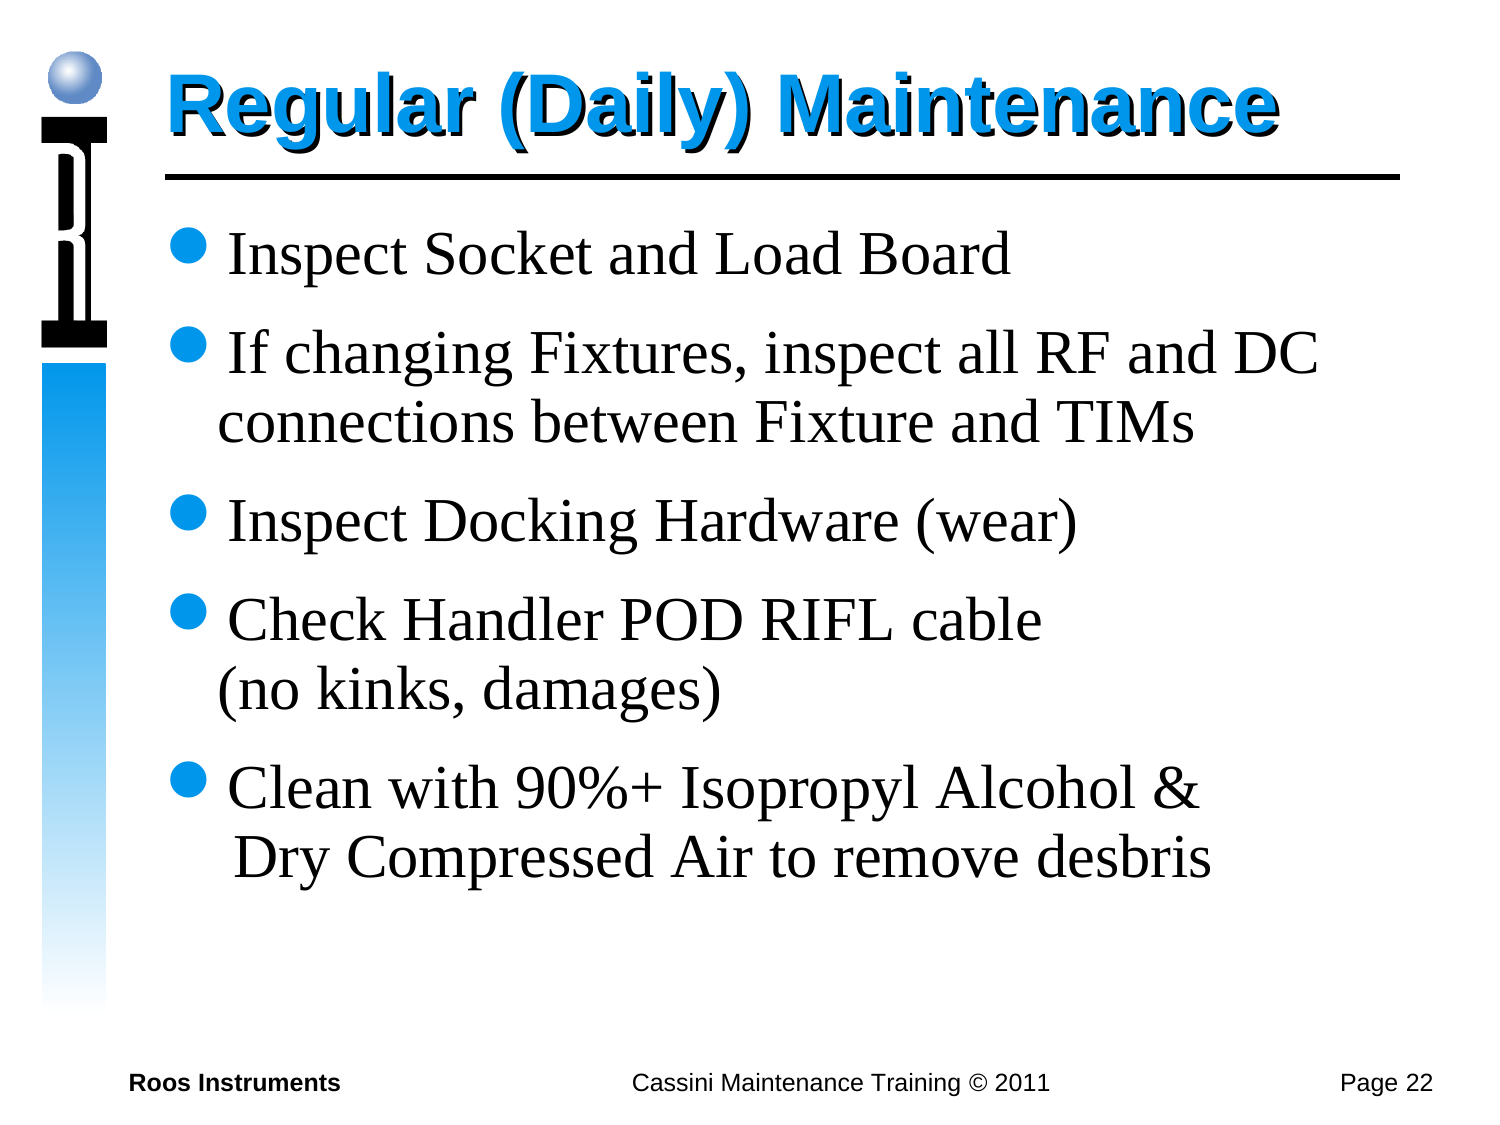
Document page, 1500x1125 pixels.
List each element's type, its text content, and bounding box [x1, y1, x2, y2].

title Regular (Daily) Maintenance [165, 45, 1411, 150]
list Inspect Socket and Load Board If changing Fixtures, inspect all RF and DC connections between Fixture and TIMs Inspect Docking Hardware (wear) Check Handler POD RIFL cable (no kinks, damages) Clean with 90%+ Isopropyl Alcohol & Dry Compressed Air to remove desbris [165, 218, 1408, 1012]
